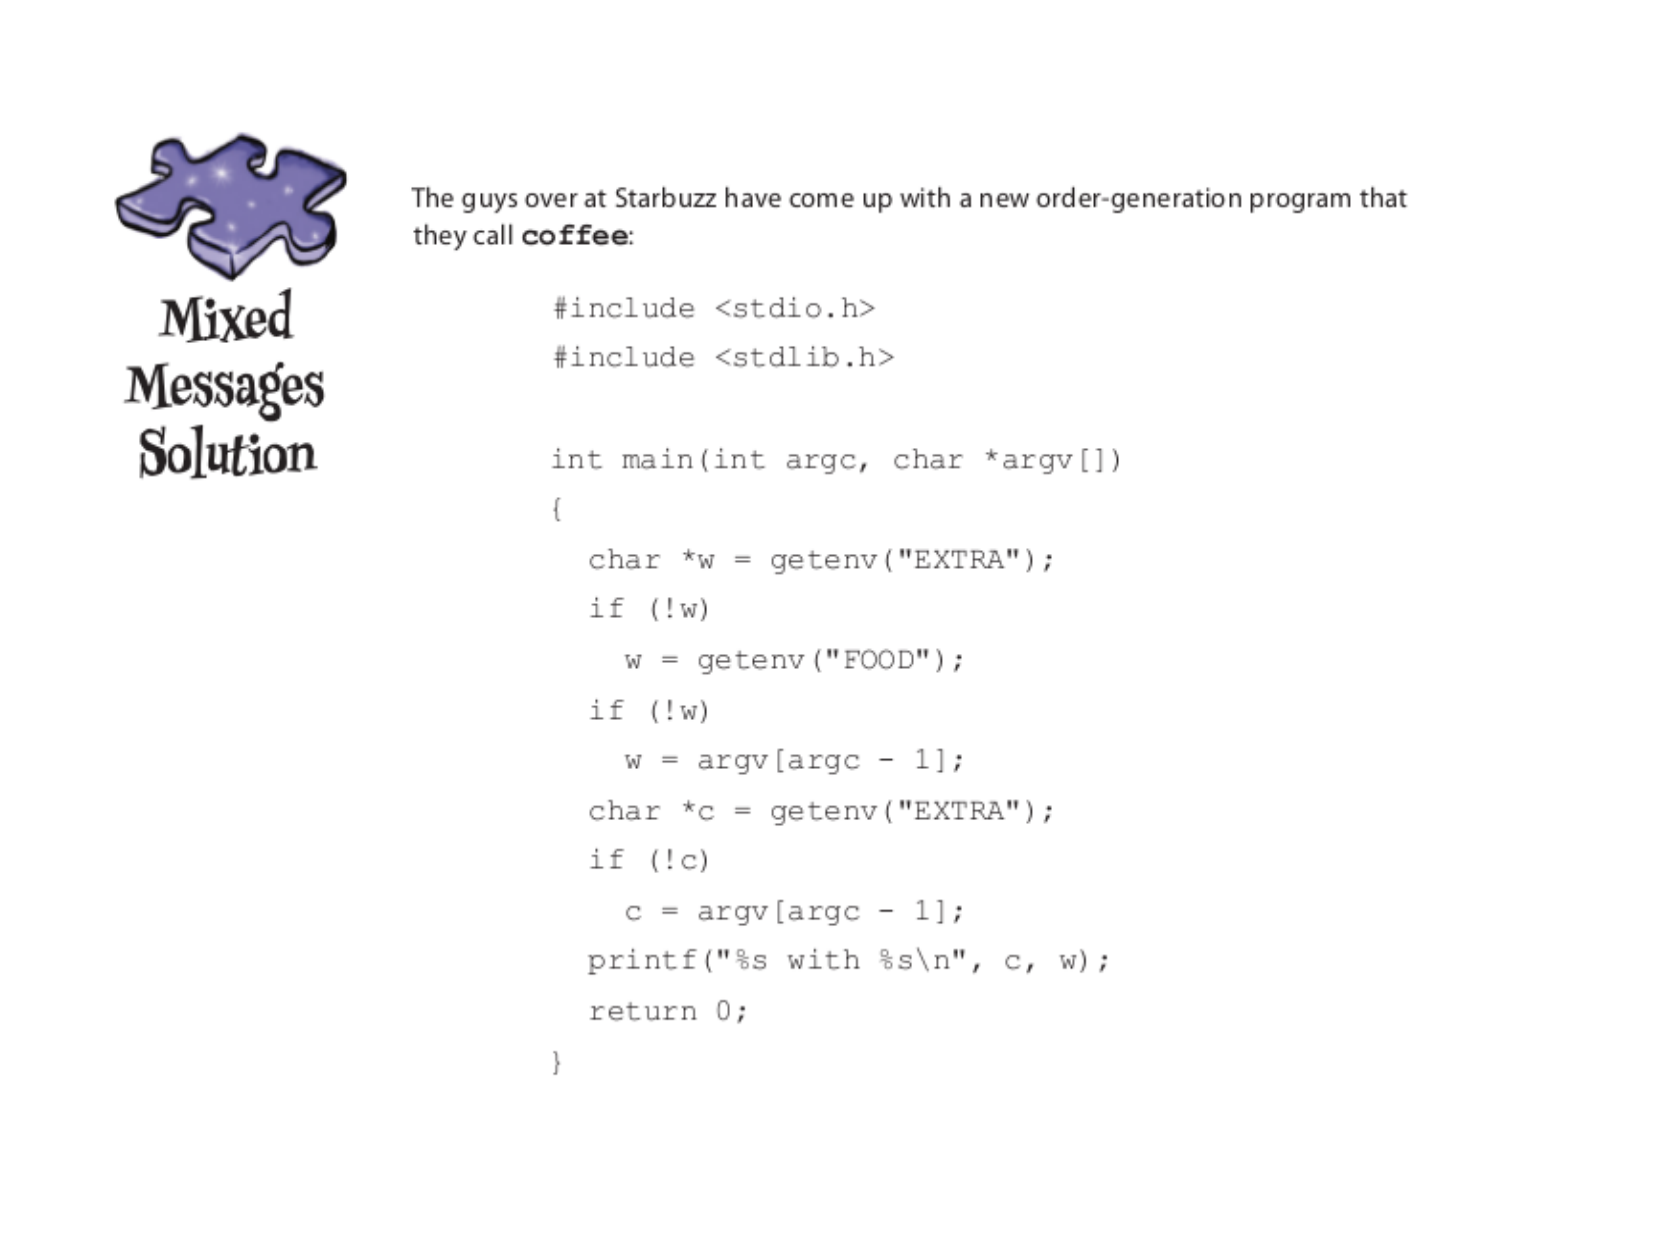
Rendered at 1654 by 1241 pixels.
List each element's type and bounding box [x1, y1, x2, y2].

picture [94, 129, 1571, 1087]
